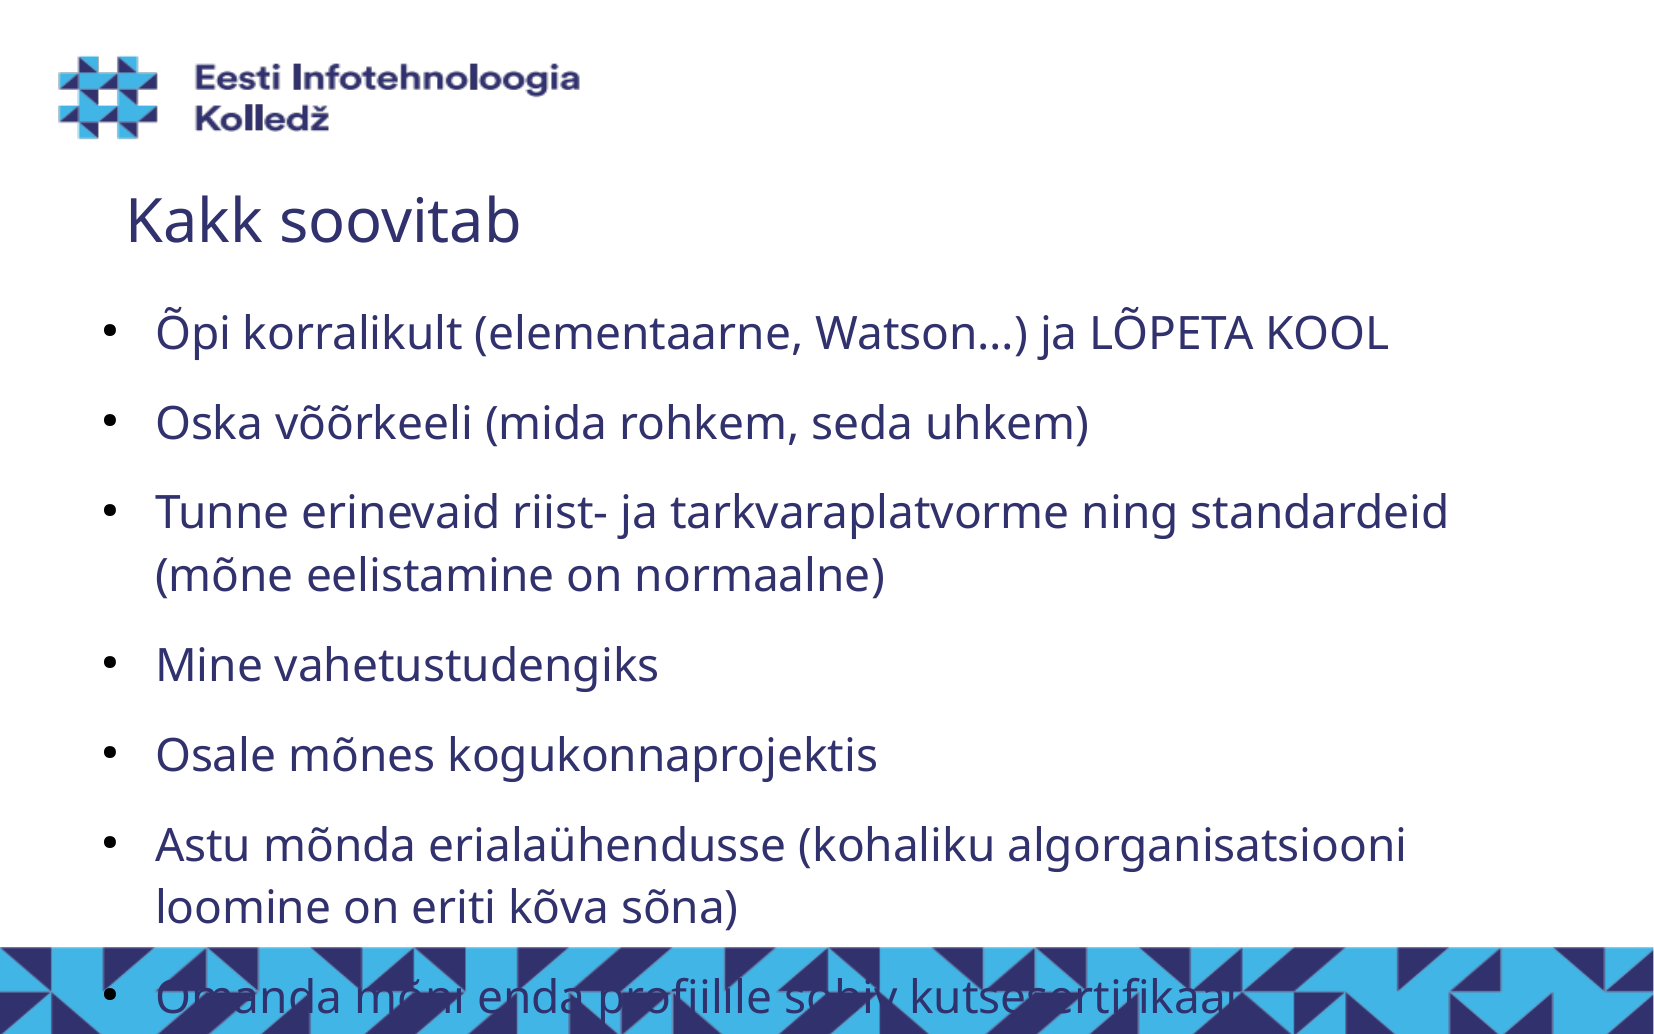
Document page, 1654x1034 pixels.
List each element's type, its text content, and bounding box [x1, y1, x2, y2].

list Õpi korralikult (elementaarne, Watson…) ja LÕPETA KOOL Oska võõrkeeli (mida rohkem, seda uhkem) Tunne erinevaid riist- ja tarkvaraplatvorme ning standardeid (mõne eelistamine on normaalne) Mine vahetustudengiks Osale mõnes kogukonnaprojektis Astu mõnda erialaühendusse (kohaliku algorganisatsiooni loomine on eriti kõva sõna) Omanda mõni enda profiilile sobiv kutsesertifikaat [84, 300, 1496, 1018]
title Kakk soovitab [125, 132, 1262, 300]
